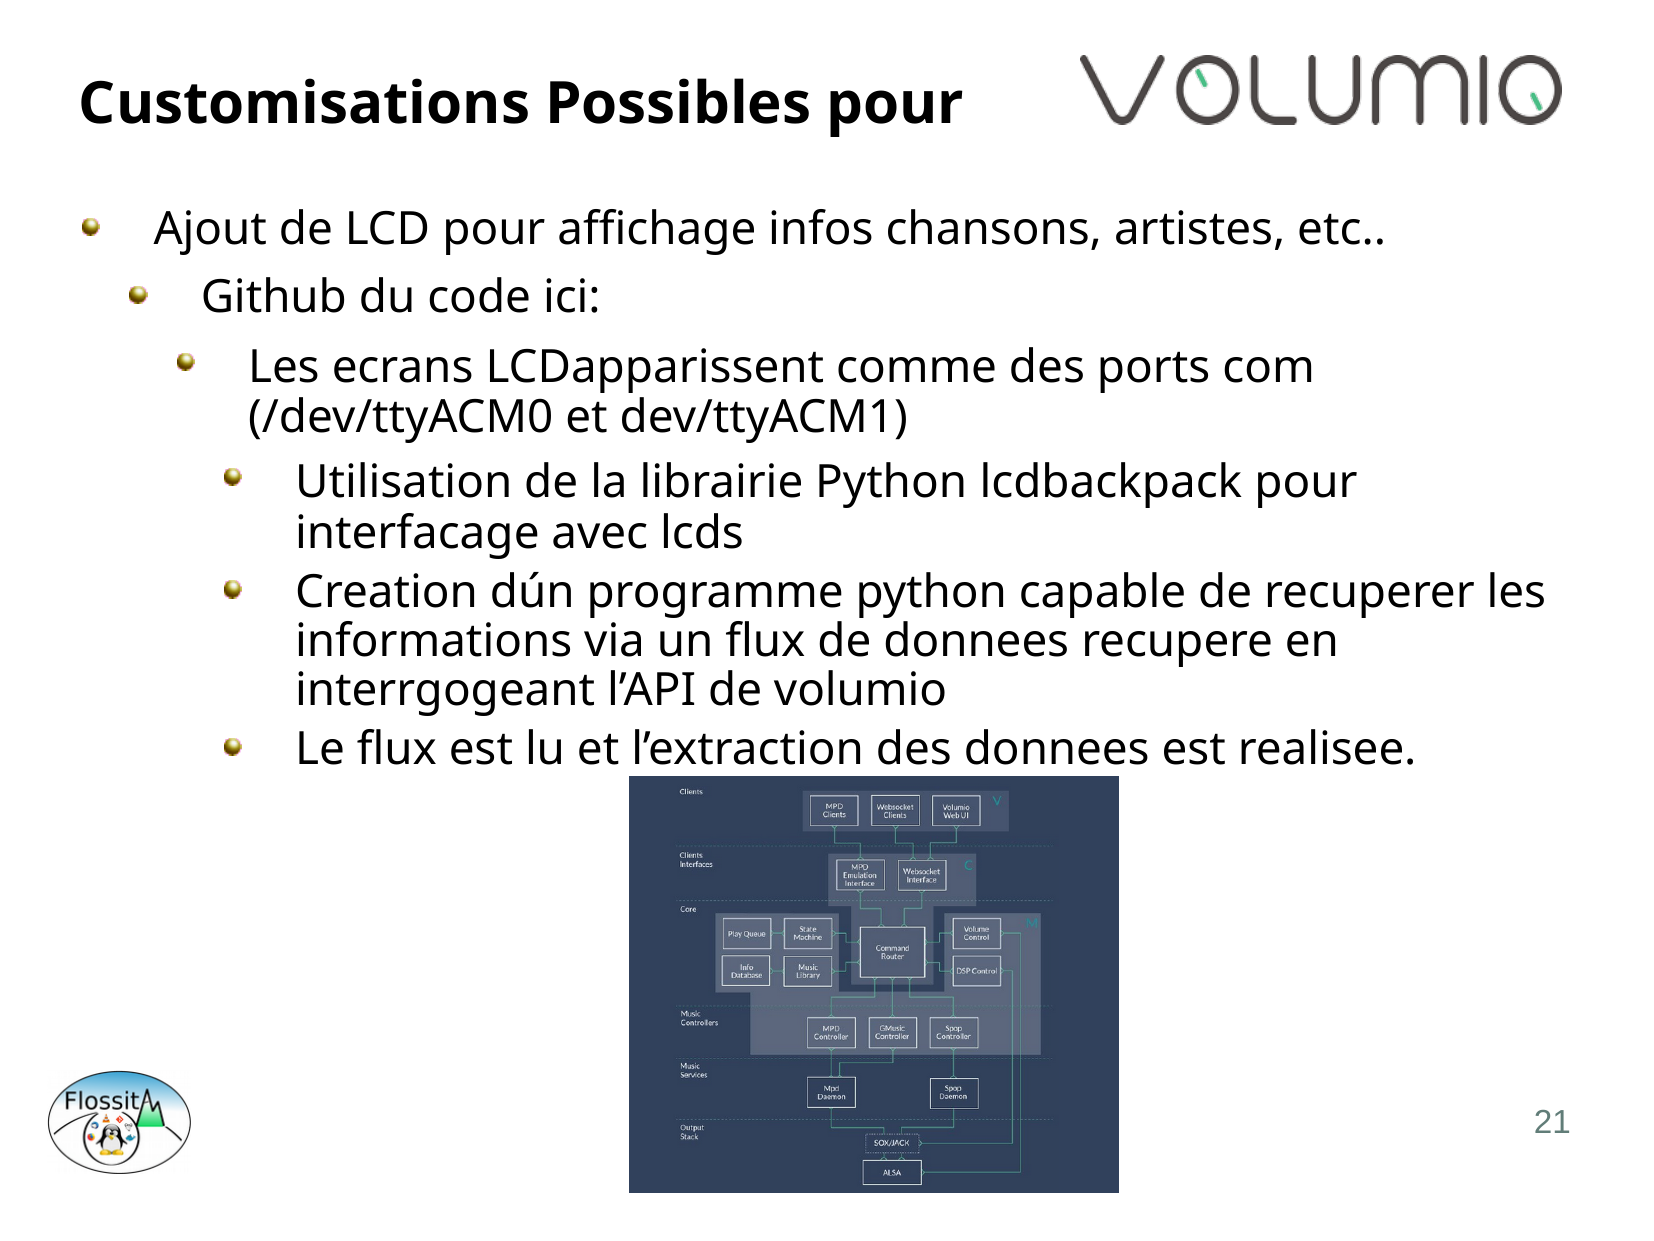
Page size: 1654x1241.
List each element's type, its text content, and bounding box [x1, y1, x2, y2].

list Ajout de LCD pour affichage infos chansons, artistes, etc.. Github du code ici: Les ecrans LCDapparissent comme des ports com (/dev/ttyACM0 et dev/ttyACM1) Utilisation de la librairie Python lcdbackpack pour interfacage avec lcds Creation dún programme python capable de recuperer les informations via un flux de donnees recupere en interrgogeant l’API de volumio Le flux est lu et l’extraction des donnees est realisee. [70, 204, 1614, 1241]
picture [47, 1070, 70, 1174]
picture [1080, 55, 1562, 125]
picture [629, 776, 1119, 1193]
title Customisations Possibles pour [63, 57, 1311, 183]
